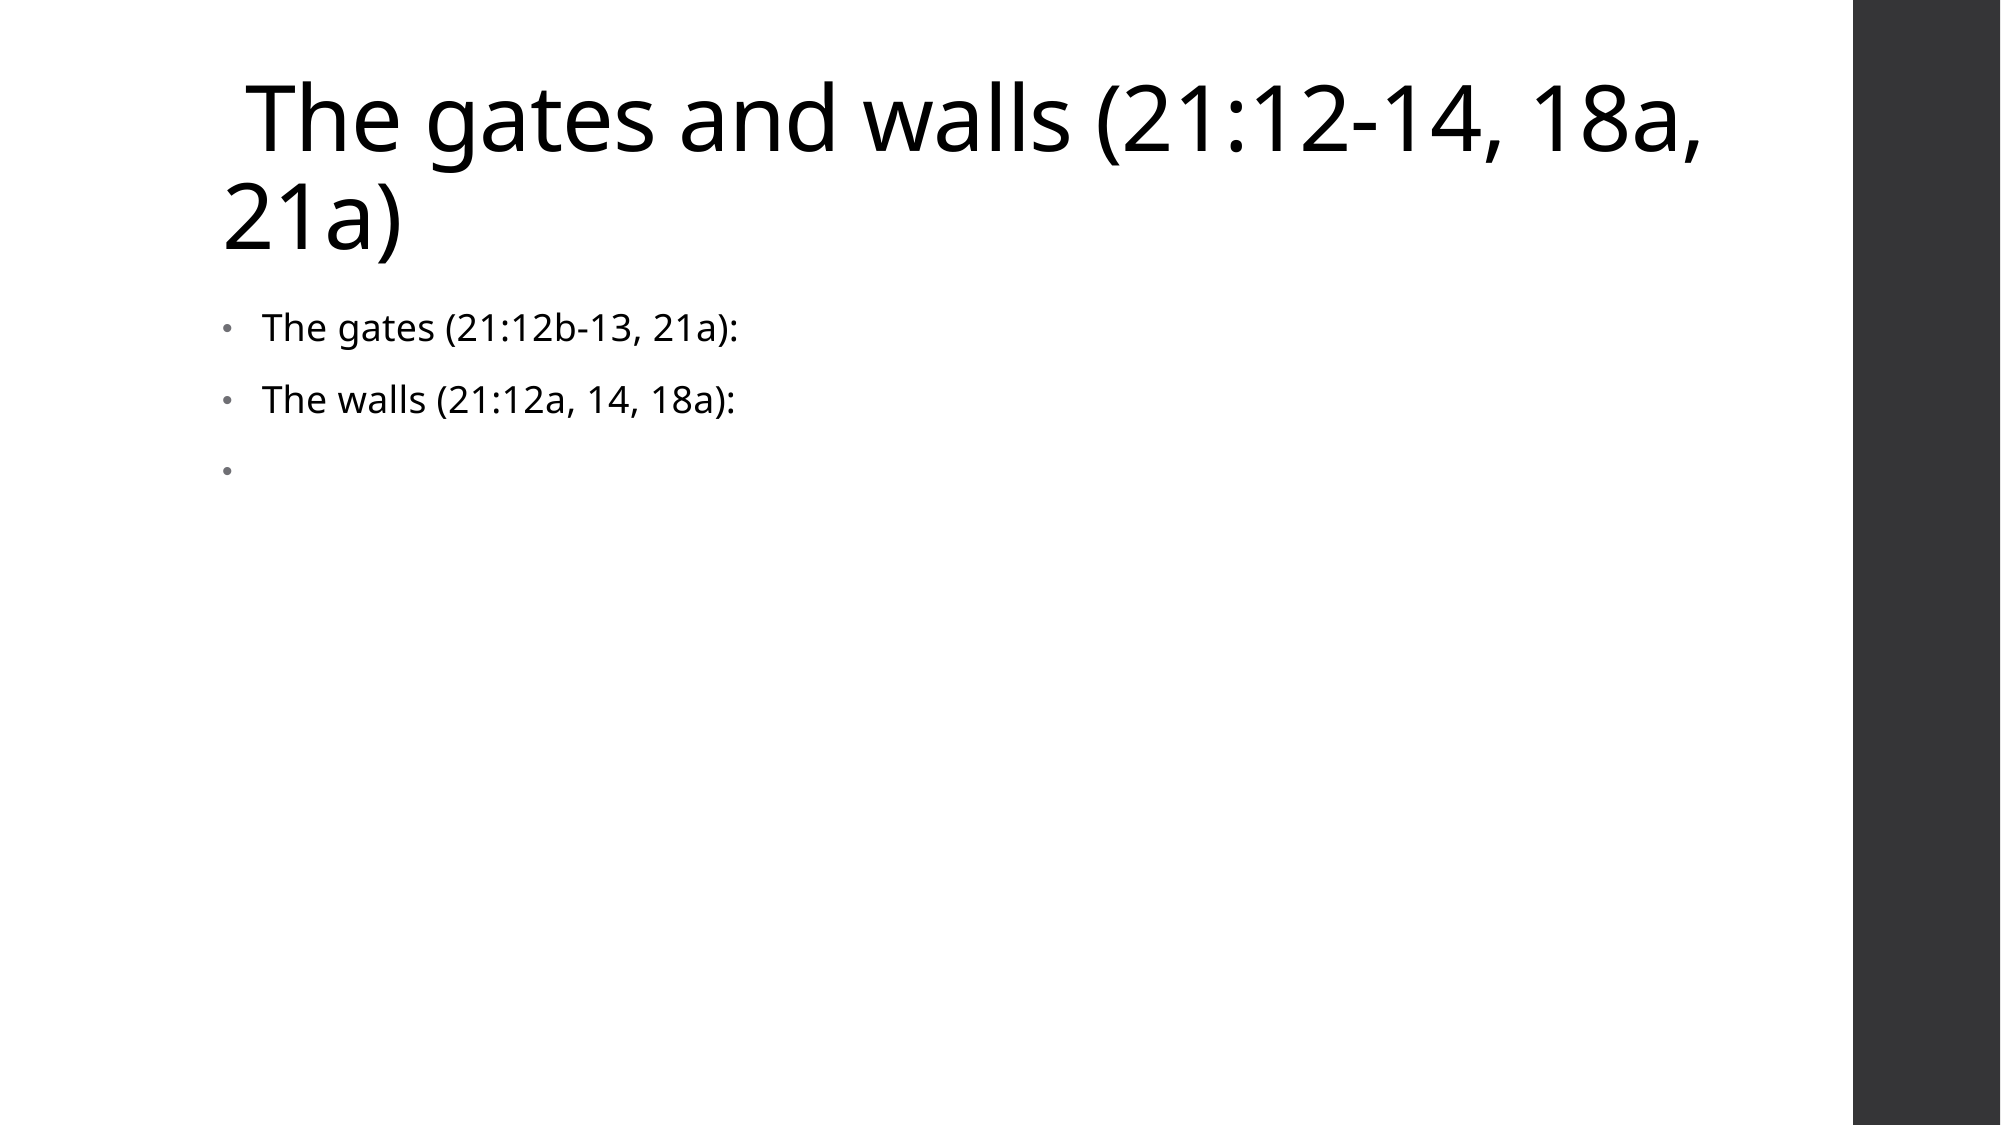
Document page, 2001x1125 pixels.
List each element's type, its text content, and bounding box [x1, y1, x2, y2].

title The gates and walls (21:12-14, 18a, 21a) [206, 60, 1797, 278]
list The gates (21:12b-13, 21a): The walls (21:12a, 14, 18a): [206, 299, 1617, 1014]
